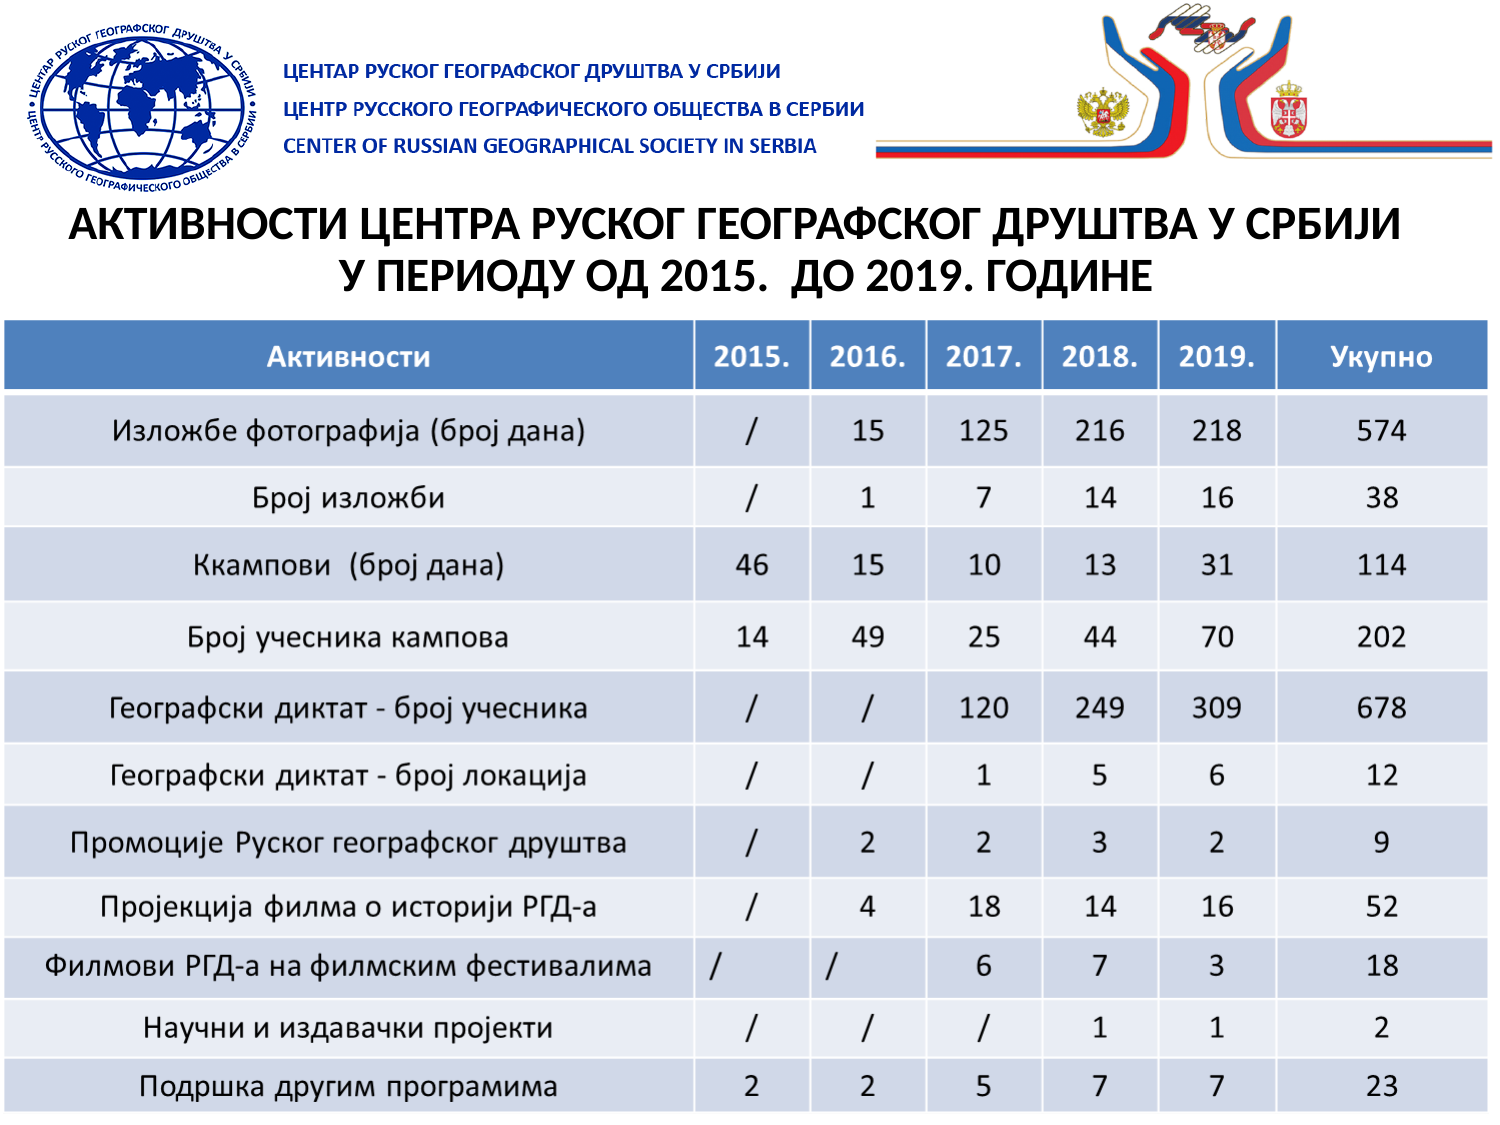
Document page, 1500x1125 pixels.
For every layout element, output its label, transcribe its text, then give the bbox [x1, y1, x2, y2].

picture [12, 0, 1500, 186]
picture [3, 320, 1489, 1125]
text_box АКТИВНОСТИ ЦЕНТРА РУСКОГ ГЕОГРАФСКОГ ДРУШТВА У СРБИЈИ У ПЕРИОДУ ОД 2015. ДО 2019. ГОДИНЕ [0, 186, 1497, 313]
